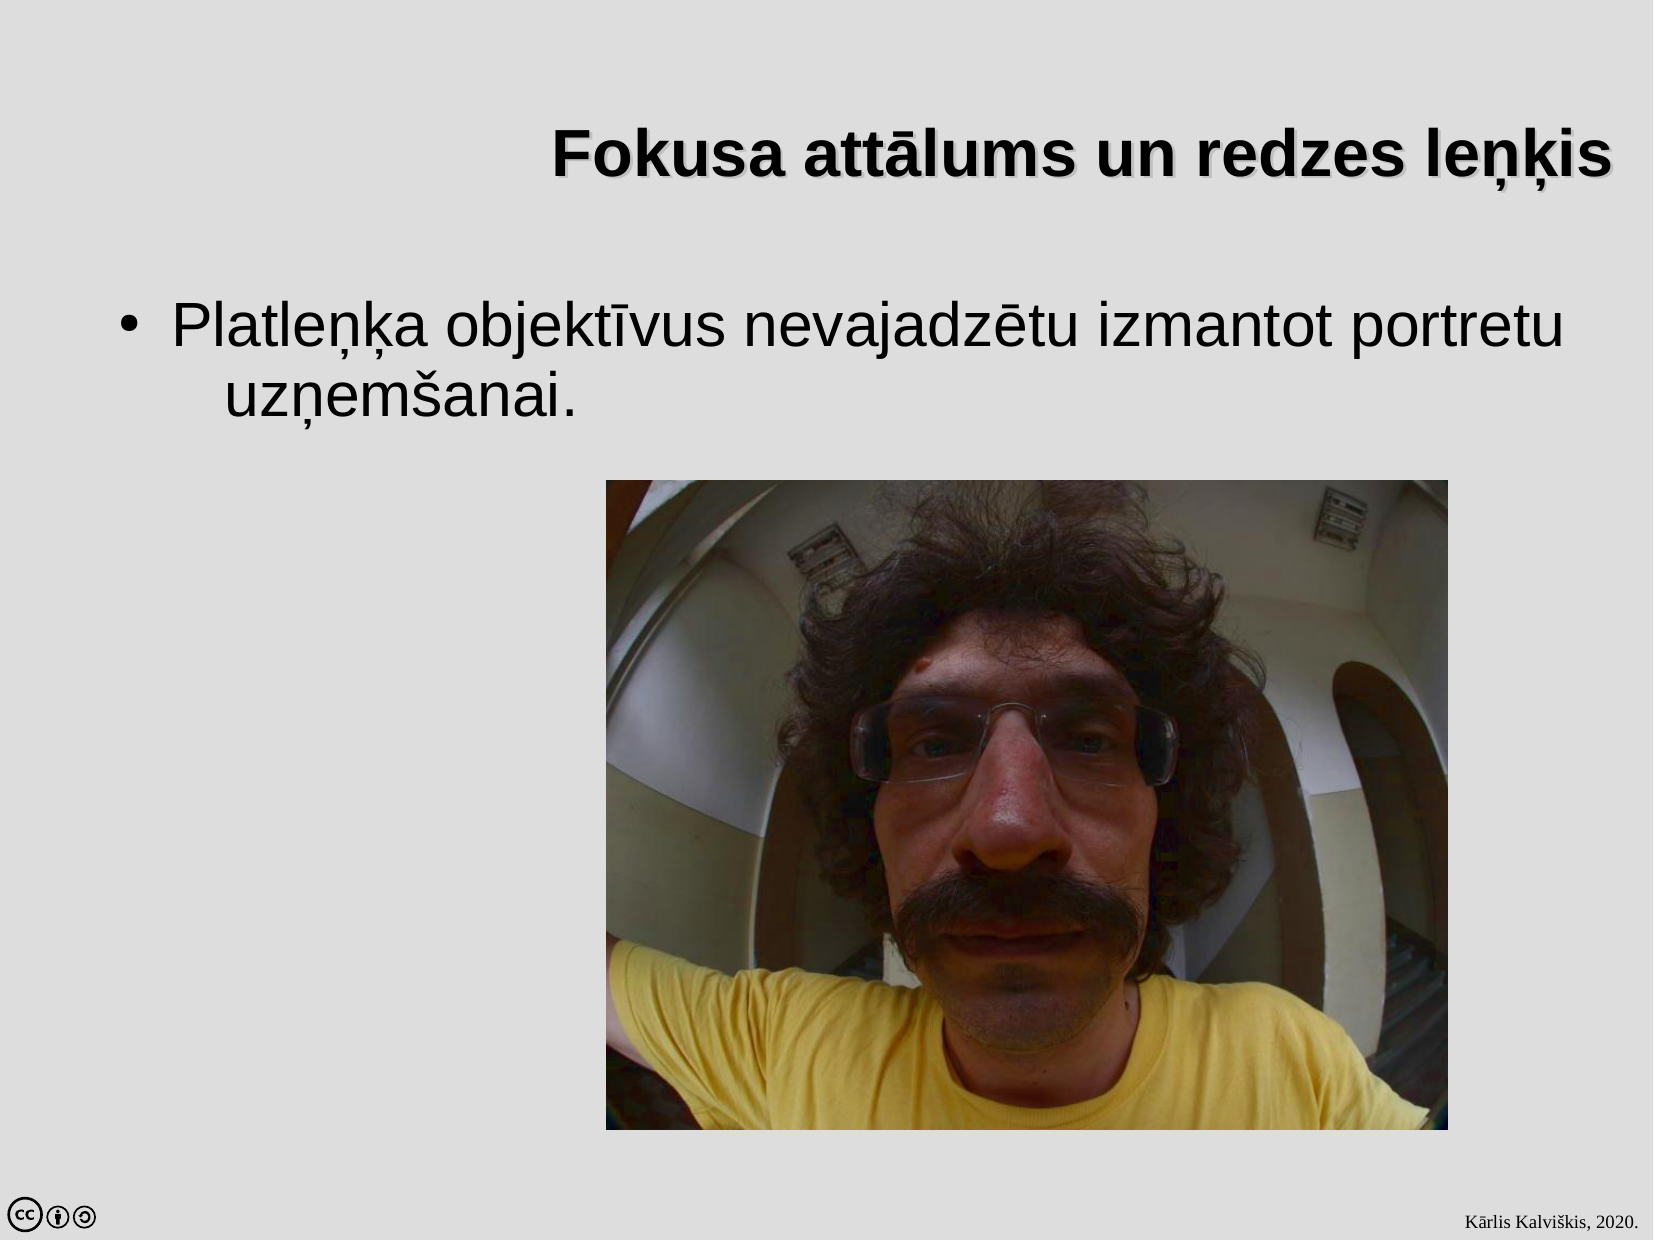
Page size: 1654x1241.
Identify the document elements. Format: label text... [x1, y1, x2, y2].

picture [606, 480, 1448, 1130]
list Platleņķa objektīvus nevajadzētu izmantot portretu uzņemšanai. [82, 290, 1571, 1094]
title Fokusa attālums un redzes leņķis [42, 49, 1615, 257]
